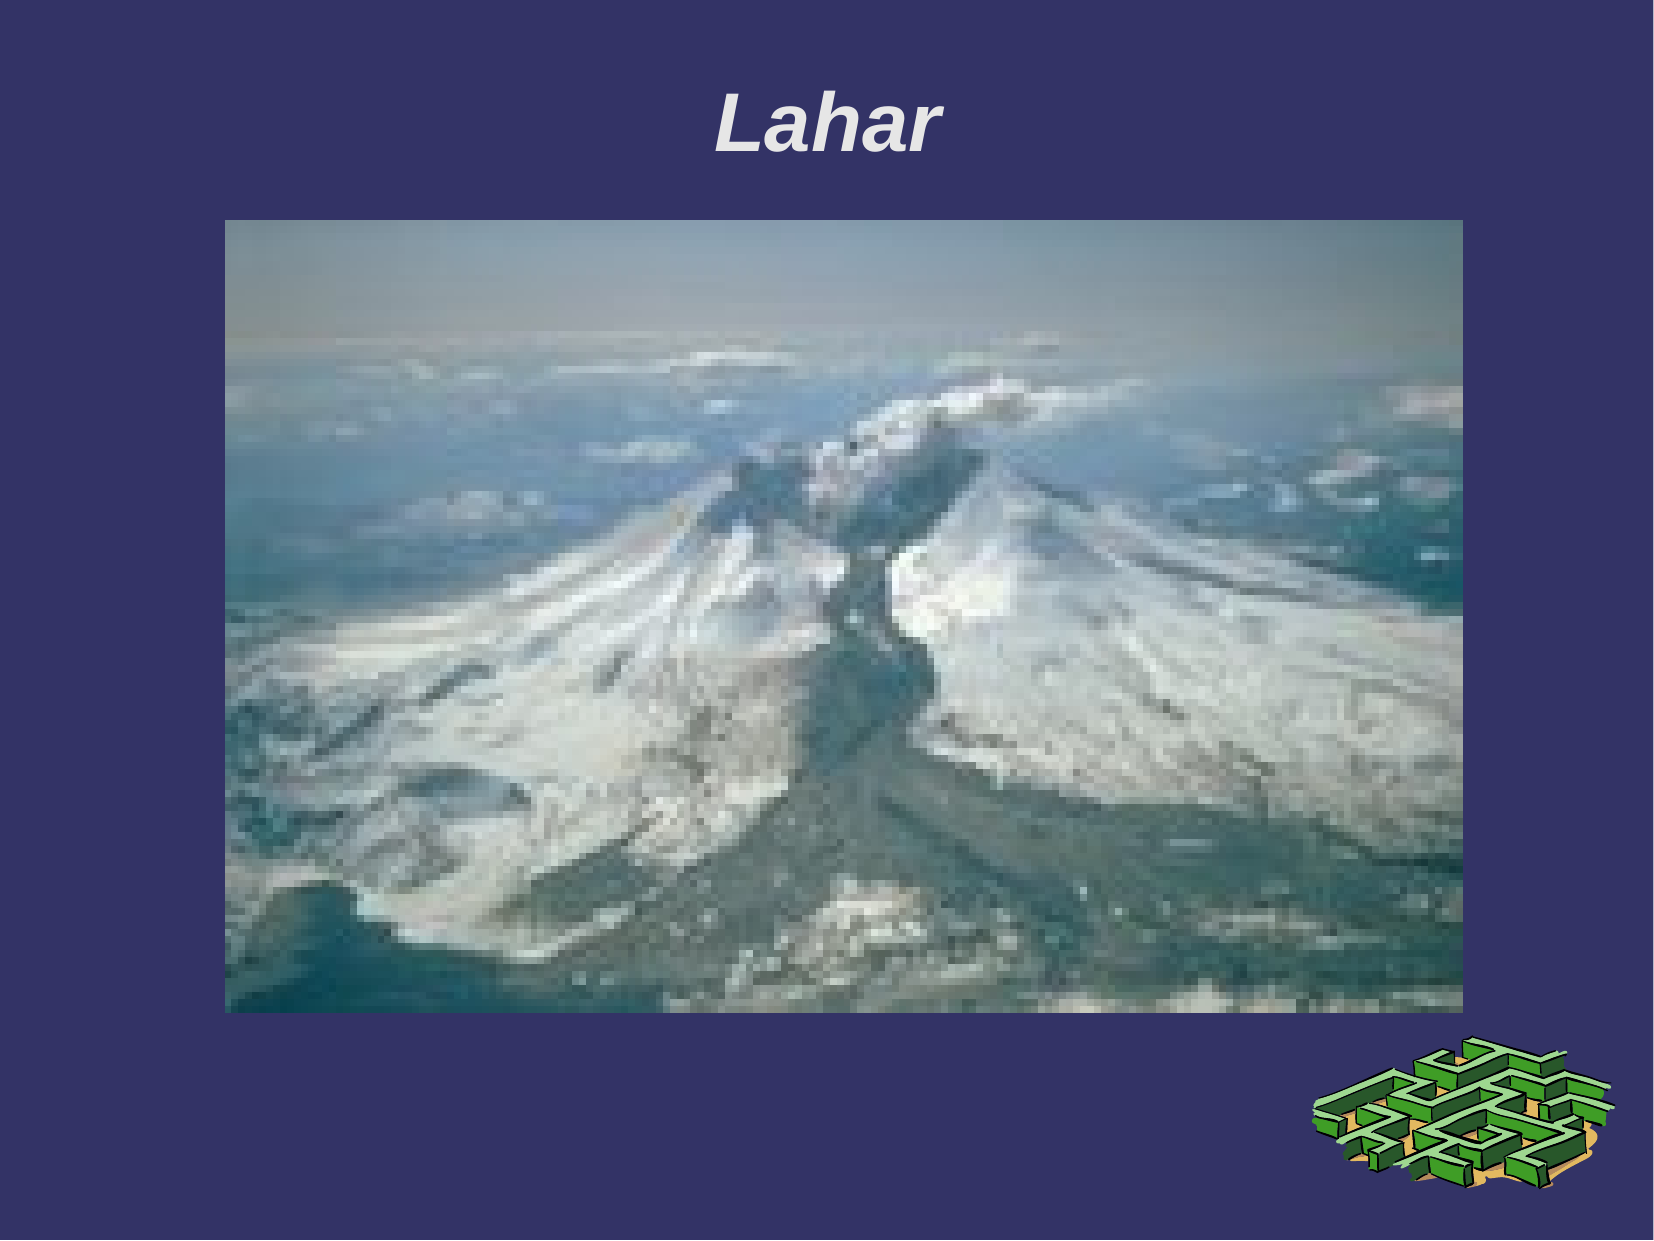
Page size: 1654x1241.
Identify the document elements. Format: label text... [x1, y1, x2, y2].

picture [225, 220, 1463, 1013]
title Lahar [121, 19, 1534, 227]
